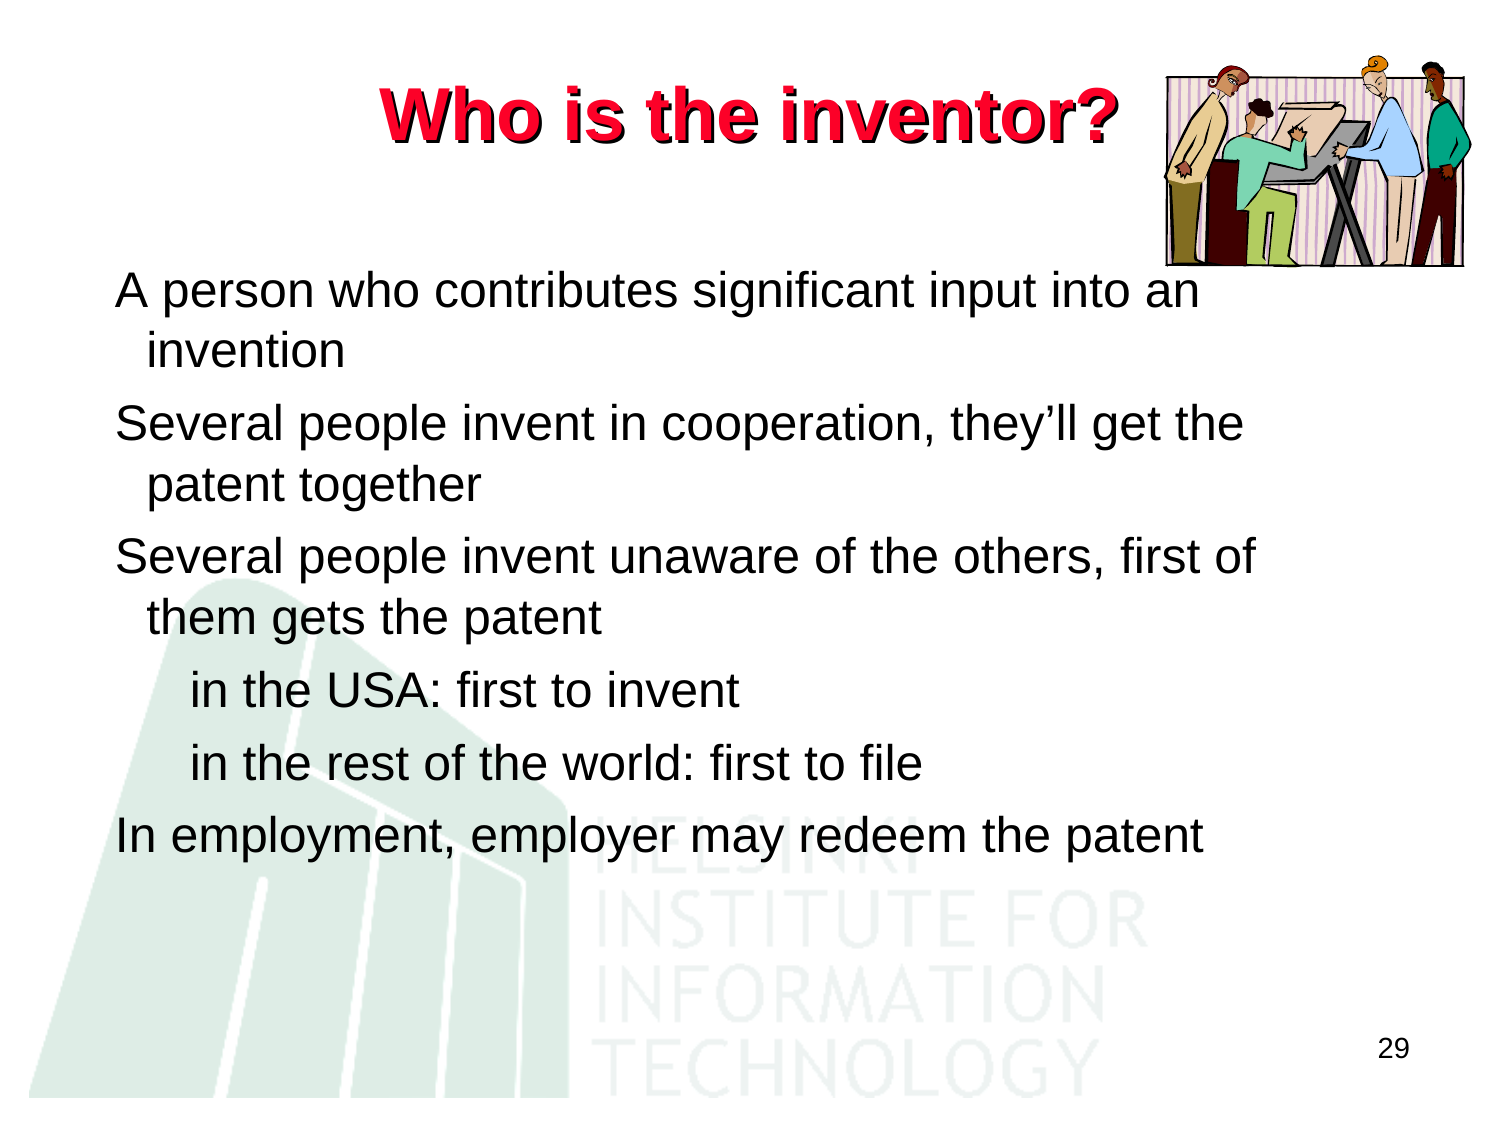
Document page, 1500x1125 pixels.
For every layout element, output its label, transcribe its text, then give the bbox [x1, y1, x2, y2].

picture [1163, 54, 1472, 268]
list A person who contributes significant input into an invention Several people invent in cooperation, they’ll get the patent together Several people invent unaware of the others, first of them gets the patent in the USA: first to invent in the rest of the world: first to file In employment, employer may redeem the patent [99, 249, 1366, 1051]
title Who is the inventor? [99, 61, 1163, 175]
